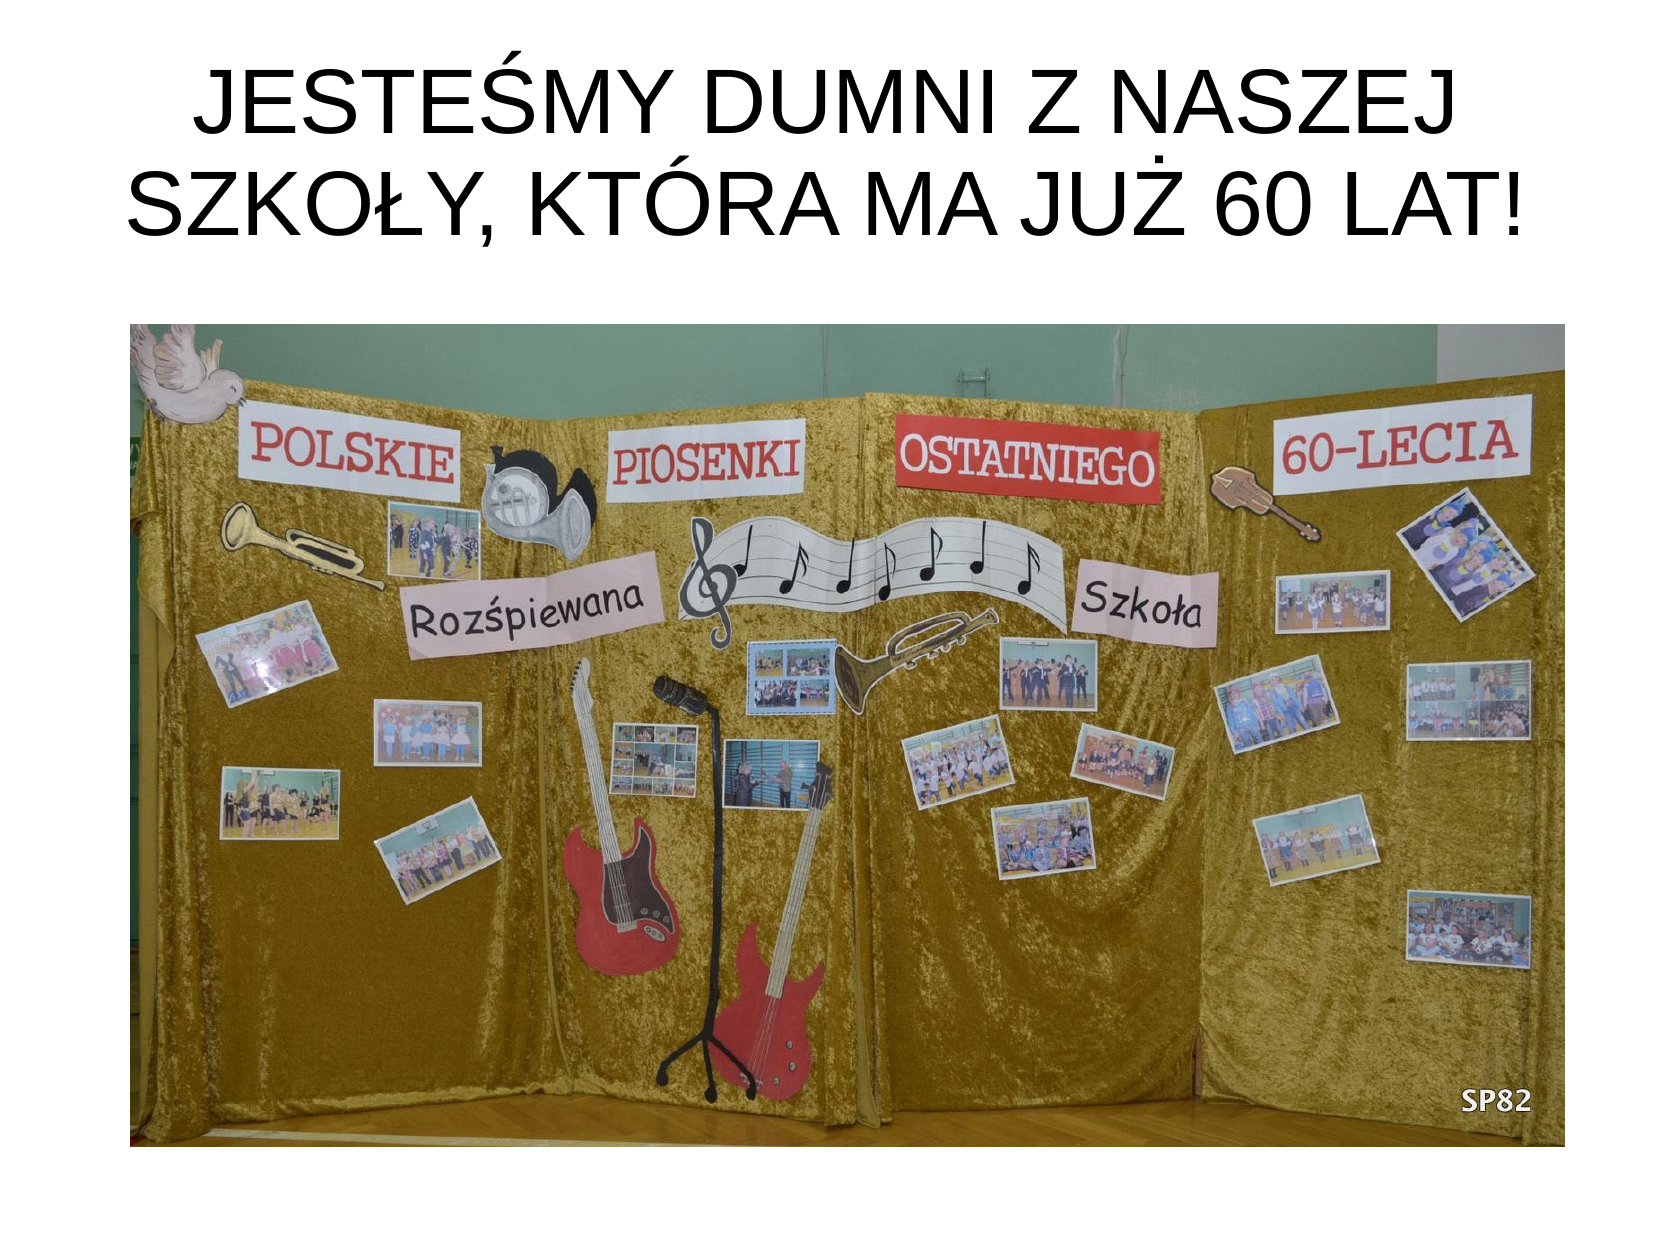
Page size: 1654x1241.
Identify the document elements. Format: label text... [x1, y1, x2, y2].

picture [130, 324, 1565, 1147]
title JESTEŚMY DUMNI Z NASZEJ SZKOŁY, KTÓRA MA JUŻ 60 LAT! [82, 49, 1571, 257]
